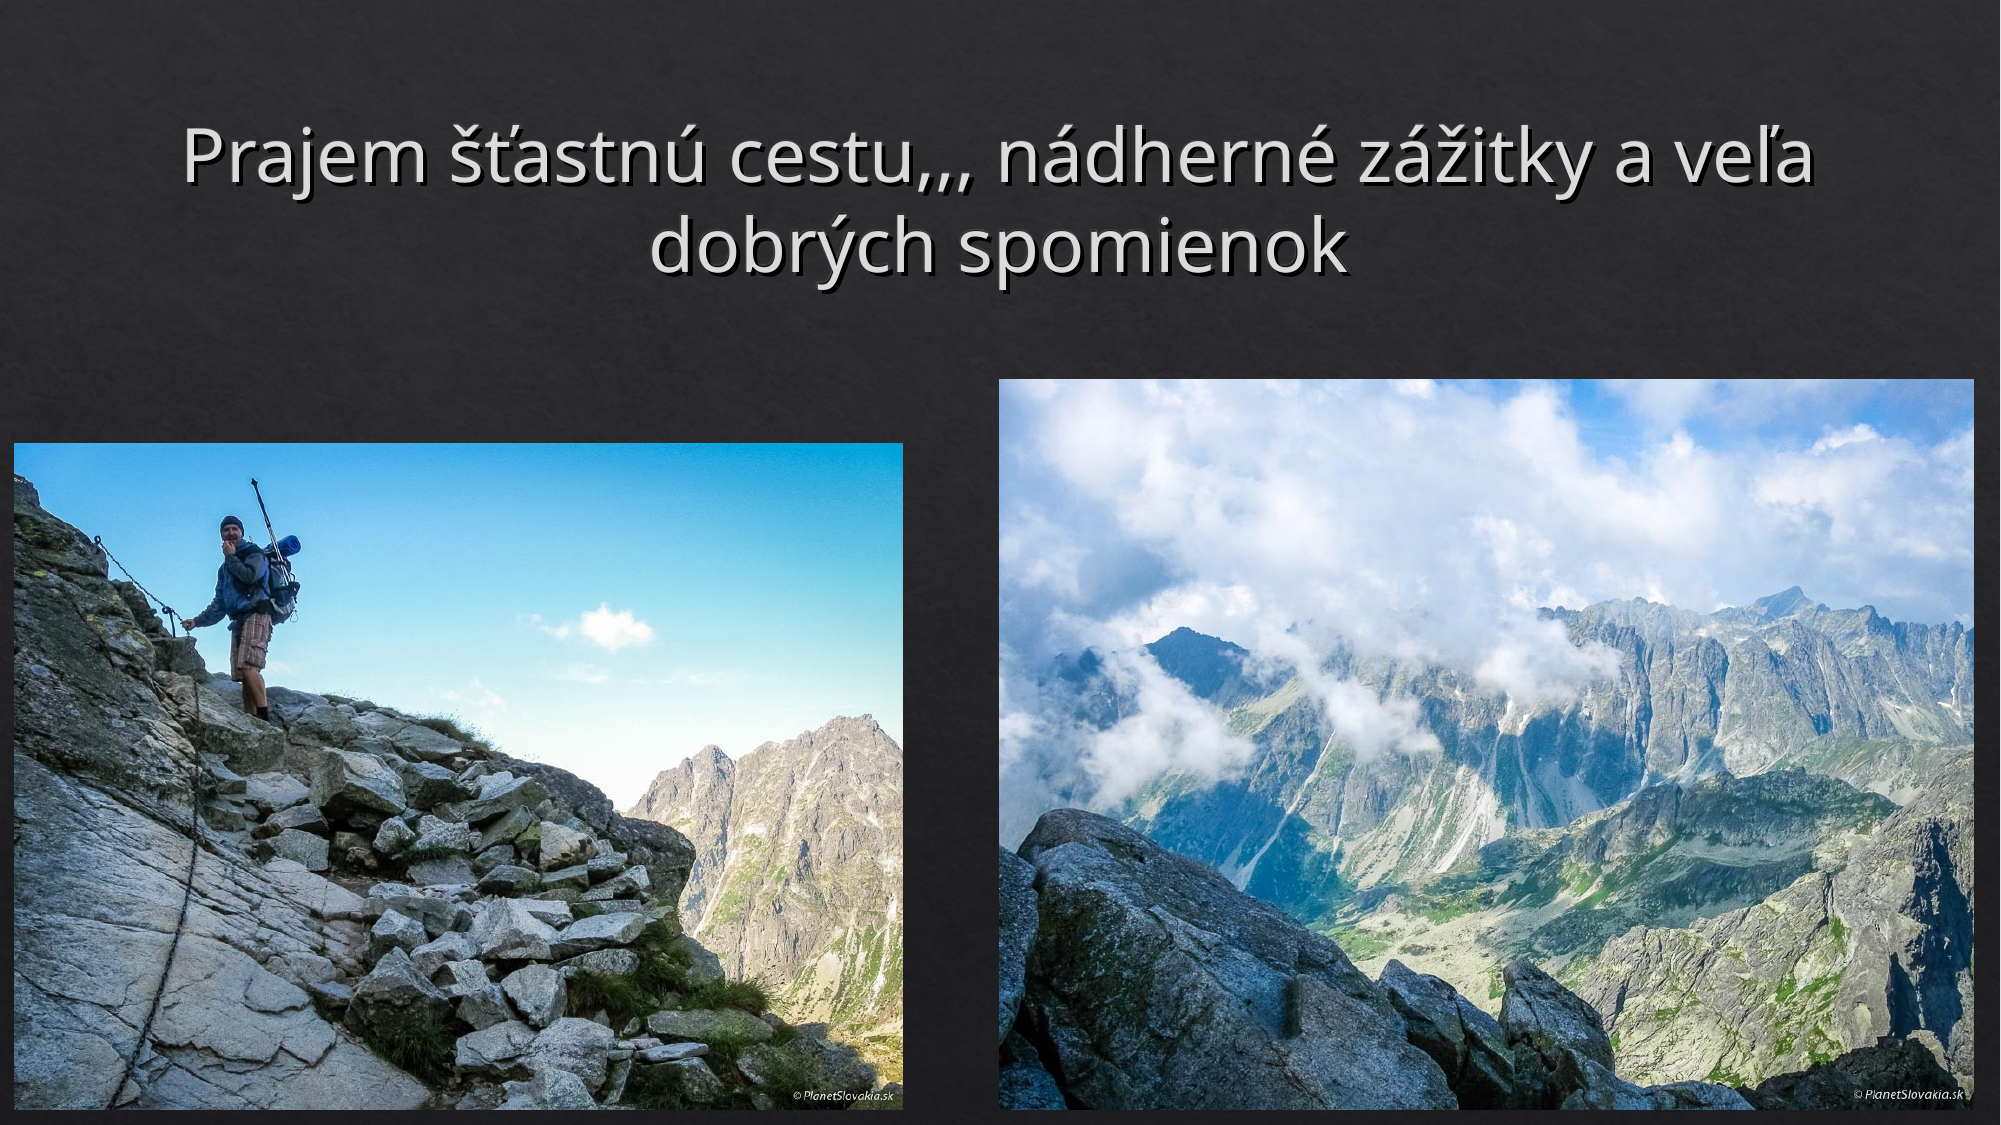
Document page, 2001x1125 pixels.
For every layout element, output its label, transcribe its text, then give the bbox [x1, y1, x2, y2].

picture [14, 443, 903, 1110]
title Prajem šťastnú cestu,,, nádherné zážitky a veľa dobrých spomienok [149, 99, 1849, 260]
picture [808, 460, 821, 464]
picture [999, 379, 1974, 1110]
